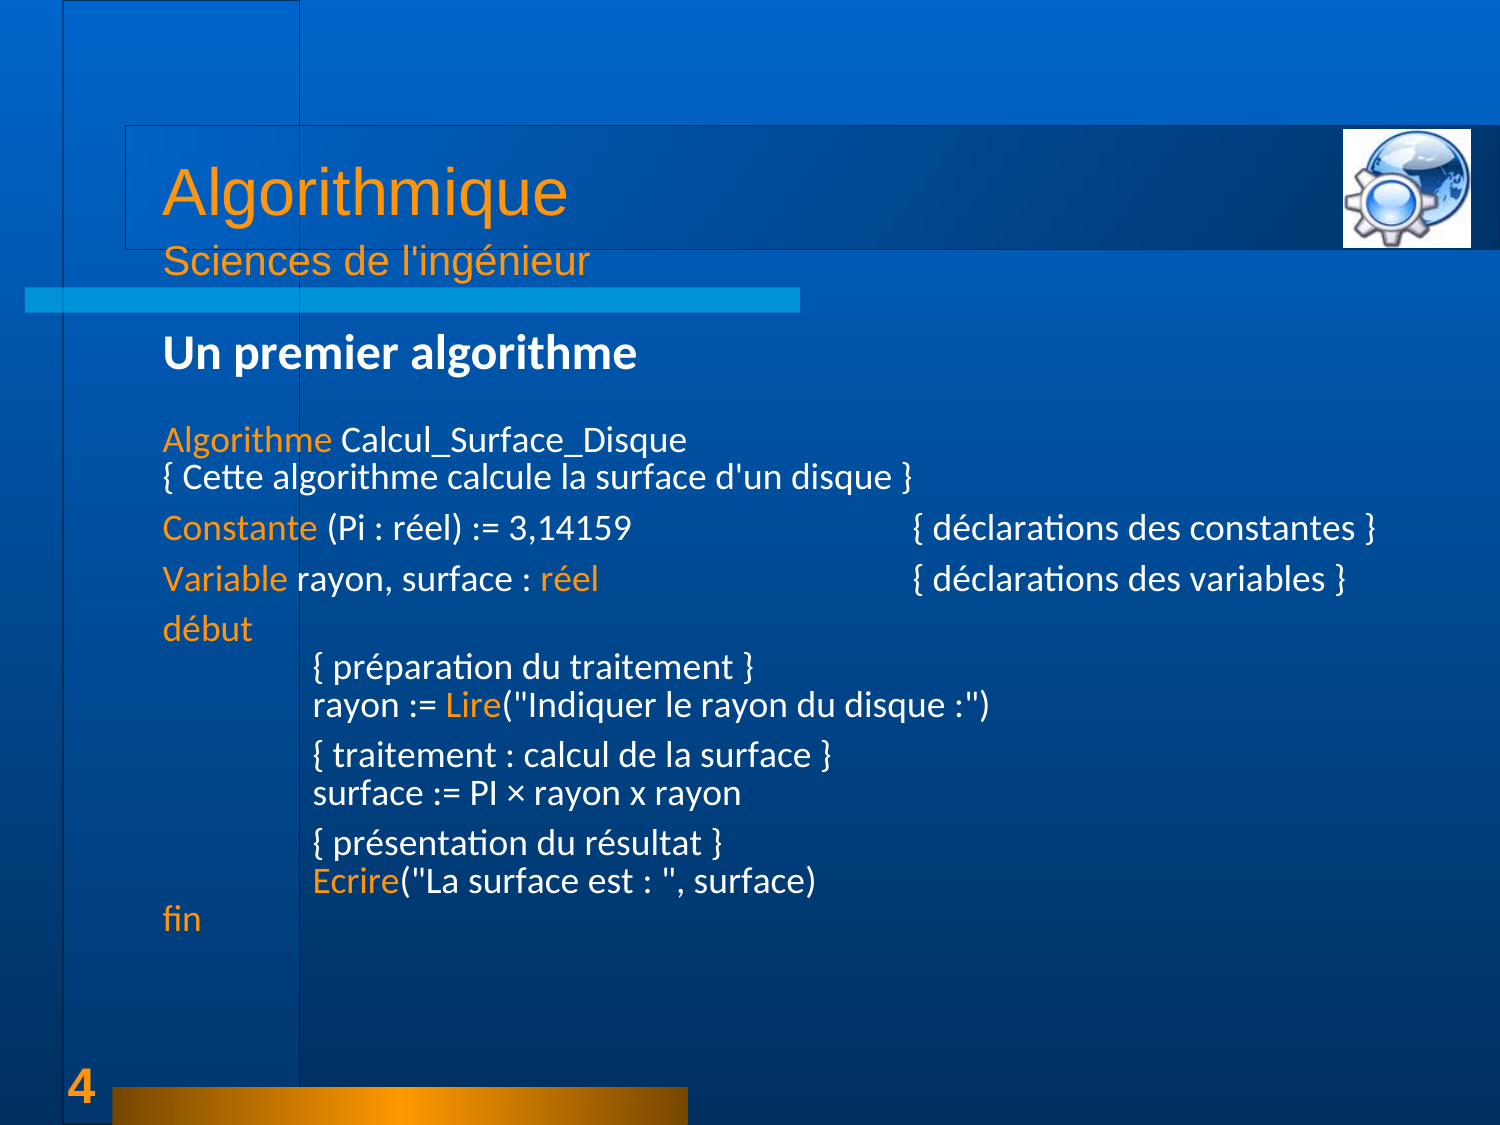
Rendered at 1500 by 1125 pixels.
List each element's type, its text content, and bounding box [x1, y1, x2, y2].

picture [1343, 129, 1471, 248]
text_box Un premier algorithme Algorithme Calcul_Surface_Disque { Cette algorithme calcule la surface d'un disque } Constante (Pi : réel) := 3,14159 { déclarations des constantes } Variable rayon, surface : réel { déclarations des variables } début { préparation du traitement } rayon := Lire("Indiquer le rayon du disque :") { traitement : calcul de la surface } surface := PI × rayon x rayon { présentation du résultat } Ecrire("La surface est : ", surface) fin [147, 324, 1418, 1123]
